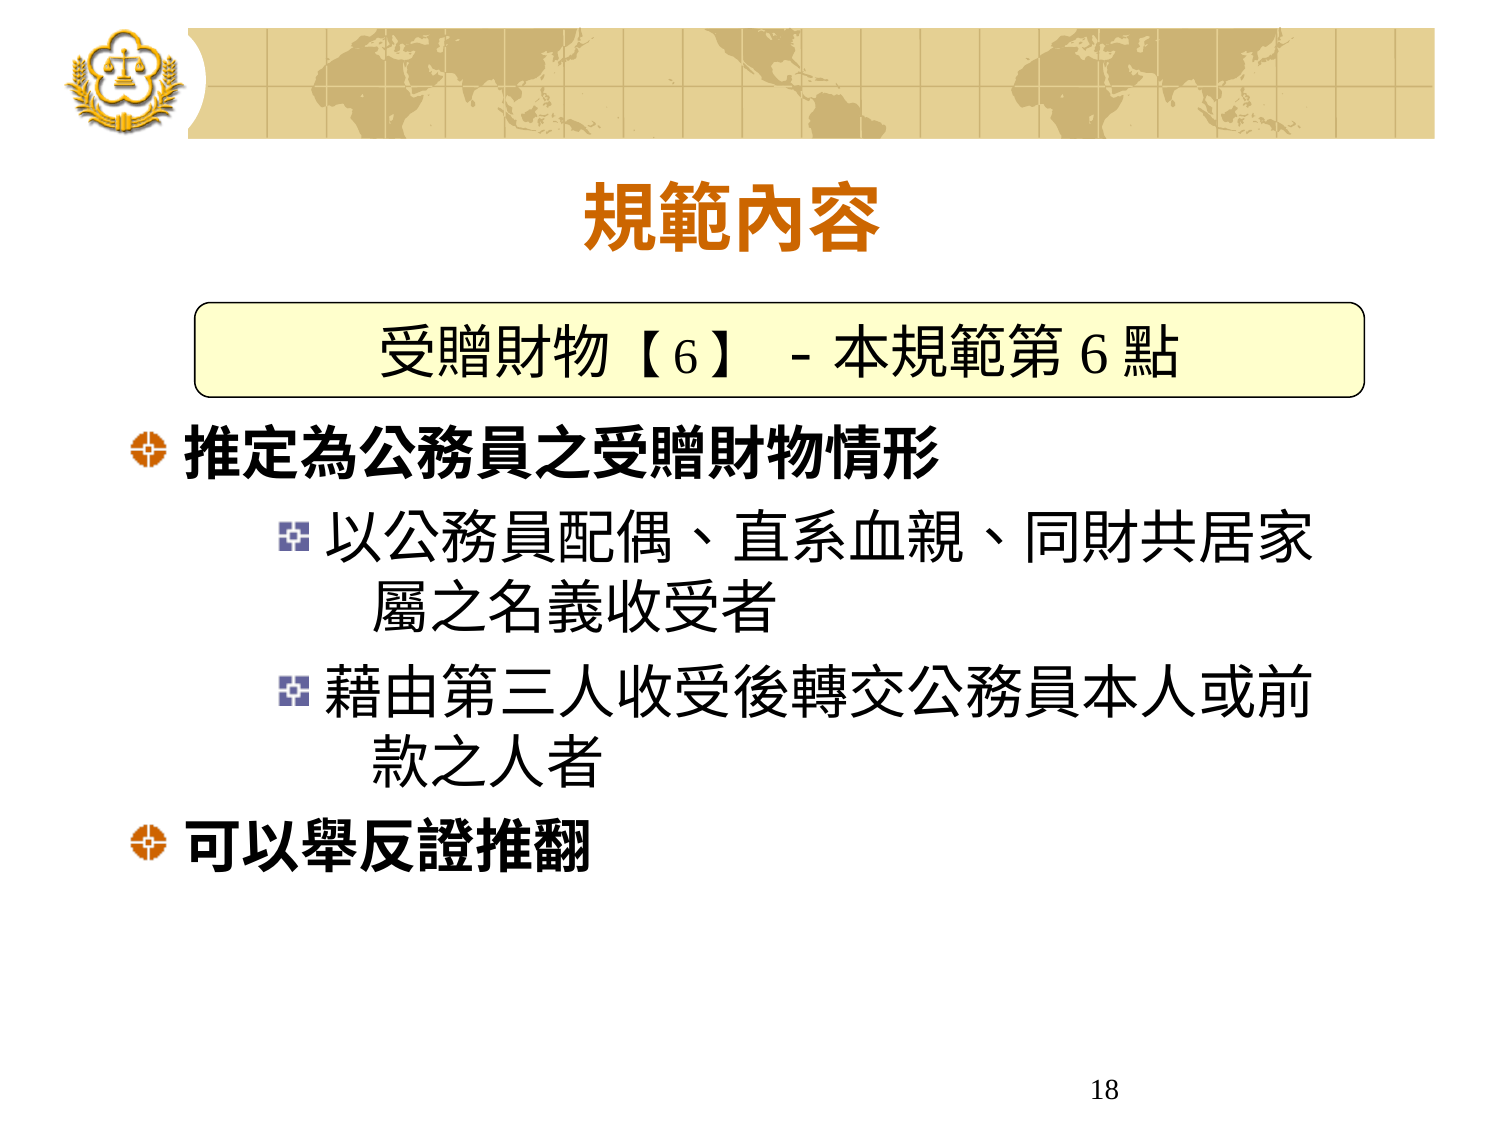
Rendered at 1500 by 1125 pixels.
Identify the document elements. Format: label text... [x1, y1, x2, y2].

text_box 受贈財物【6】 -本規範第6點 [194, 302, 1365, 398]
text_box [1074, 1037, 1388, 1113]
list 推定為公務員之受贈財物情形 以公務員配偶、直系血親、同財共居家屬之名義收受者 藉由第三人收受後轉交公務員本人或前款之人者 可以舉反證推翻 [112, 408, 1388, 1028]
title 規範內容 [501, 152, 963, 279]
